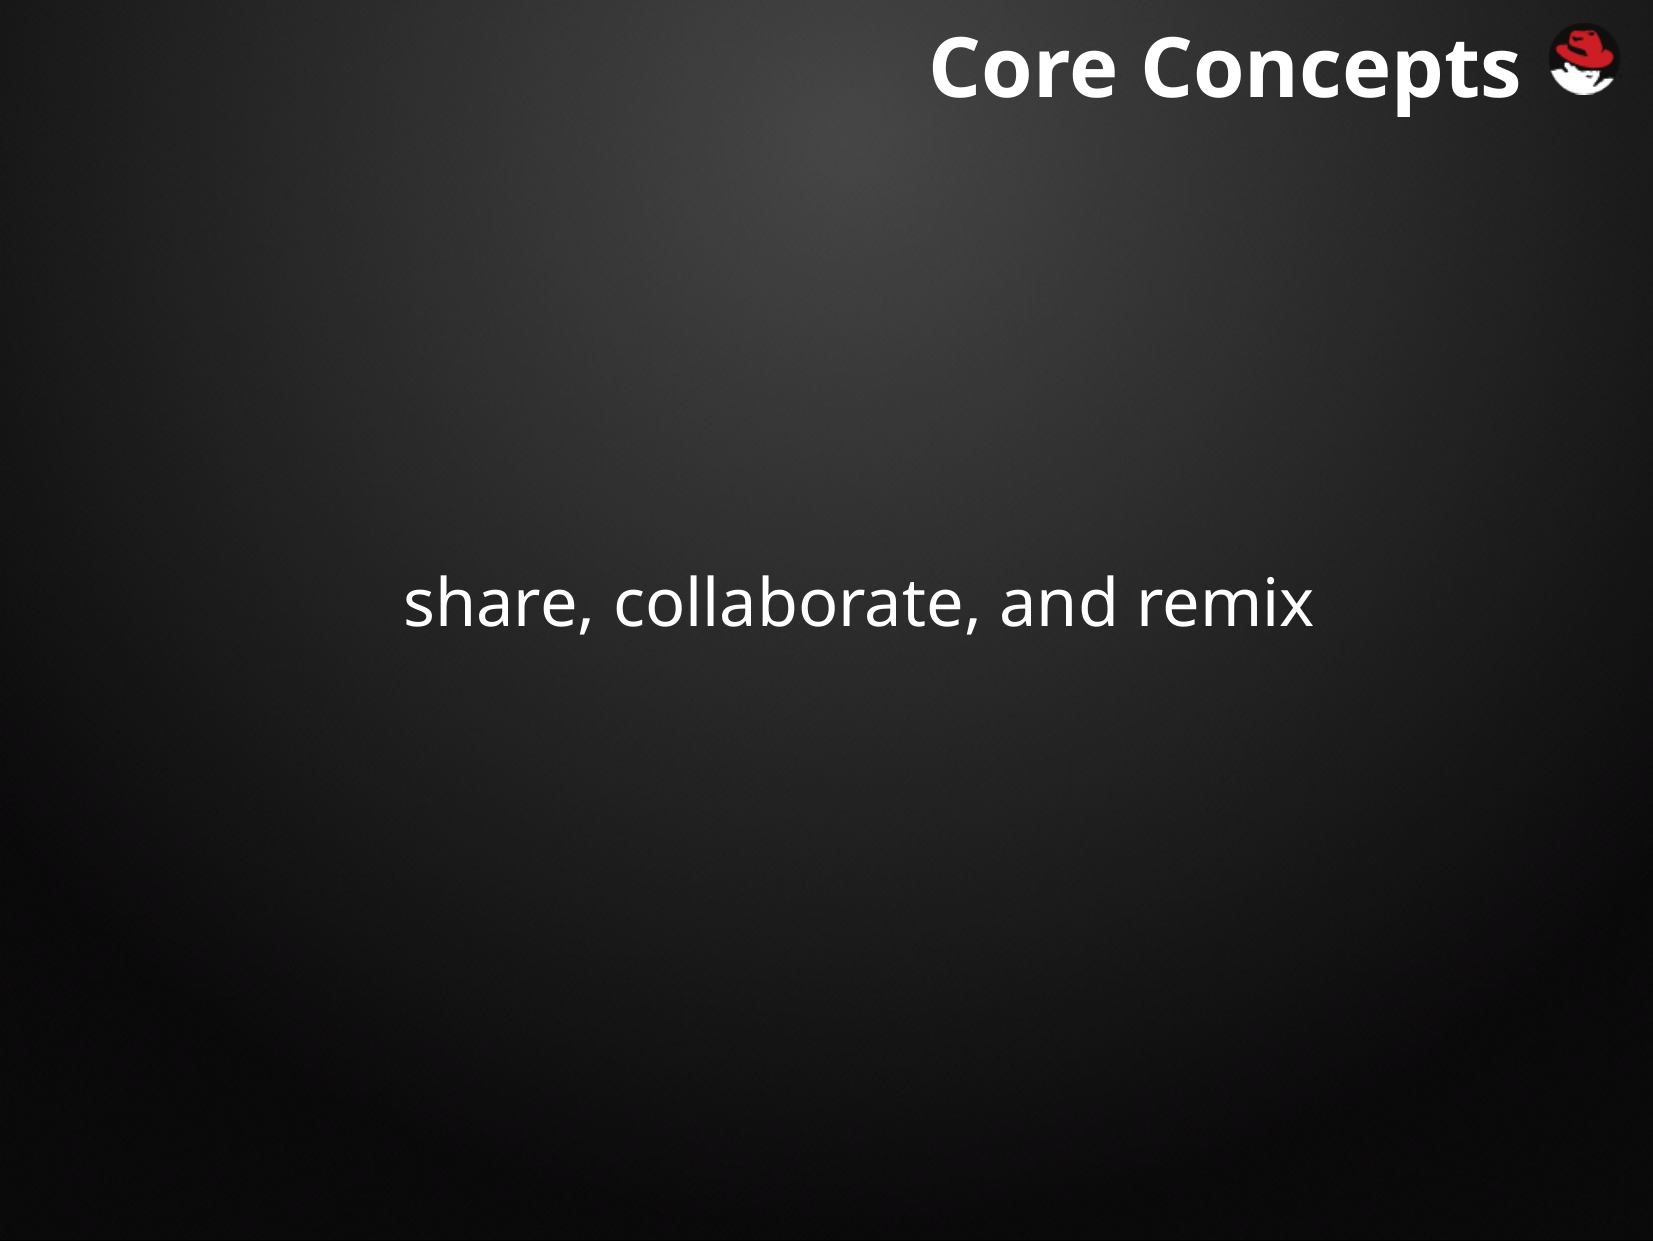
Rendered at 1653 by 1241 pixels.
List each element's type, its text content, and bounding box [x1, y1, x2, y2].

title Core Concepts [87, 10, 1523, 111]
list share, collaborate, and remix [88, 555, 1576, 685]
picture [0, 0, 1653, 1240]
